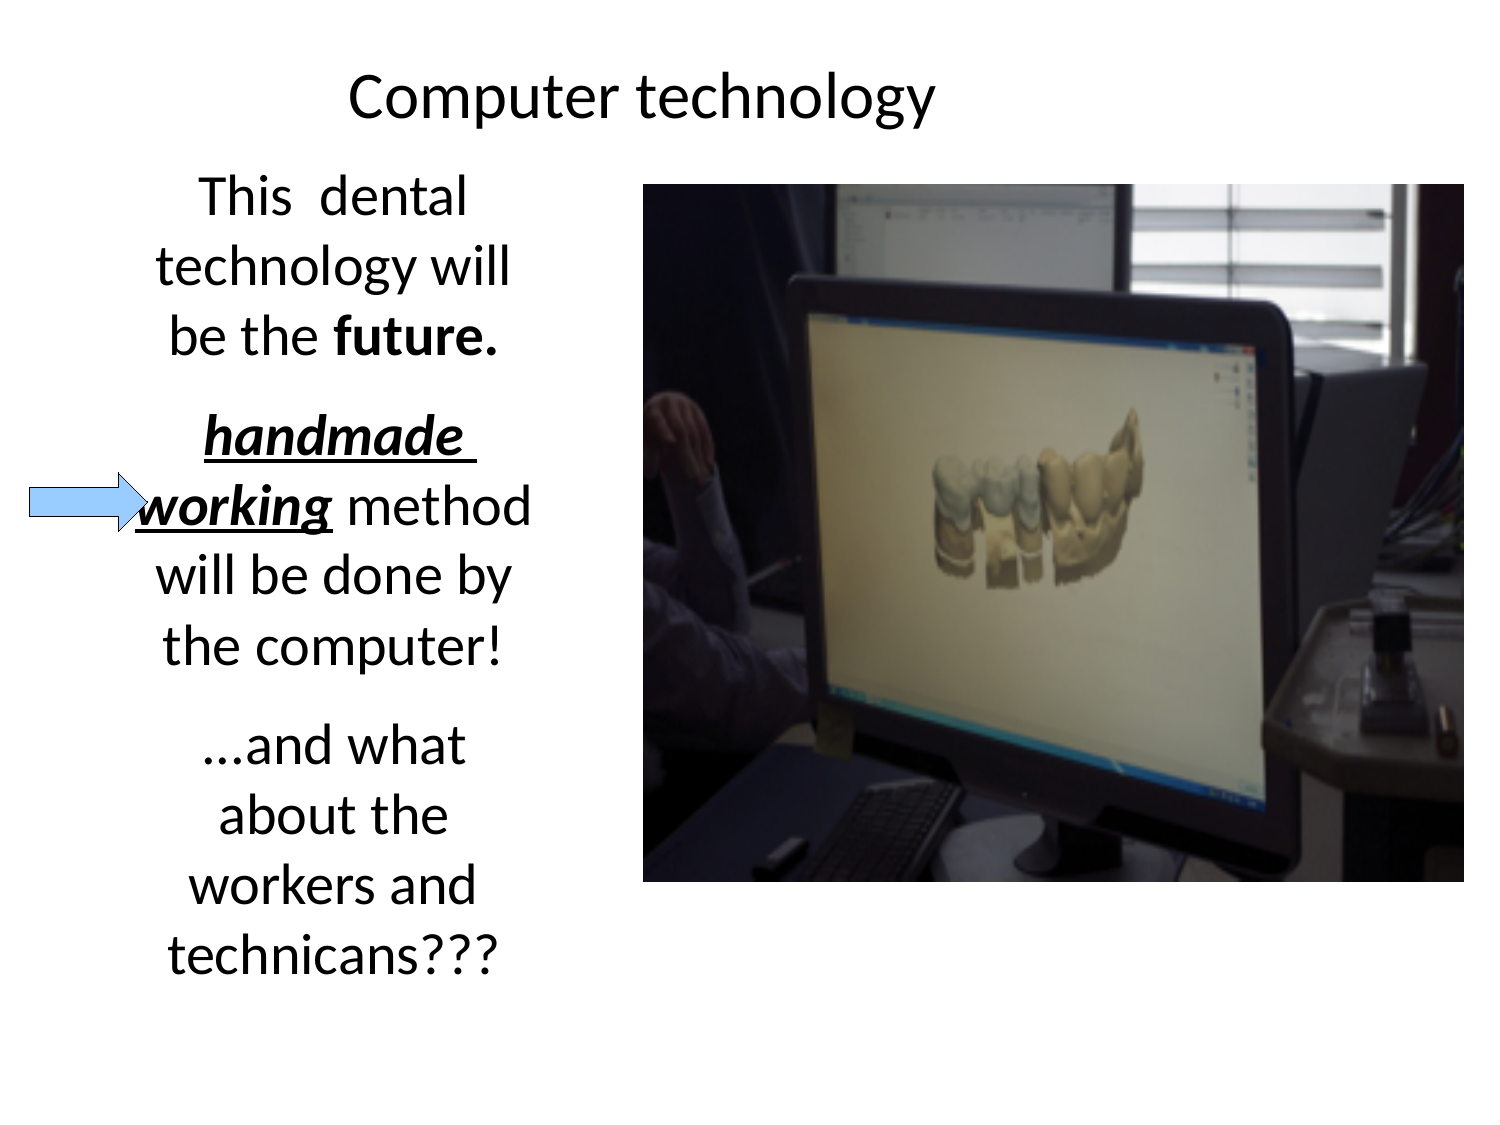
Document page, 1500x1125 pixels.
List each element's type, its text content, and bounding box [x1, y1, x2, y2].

picture [643, 184, 1464, 882]
list This dental technology will be the future. handmade working method will be done by the computer! ...and what about the workers and technicans??? [59, 149, 553, 1125]
title Computer technology [75, 44, 1211, 236]
text_box [29, 472, 148, 532]
